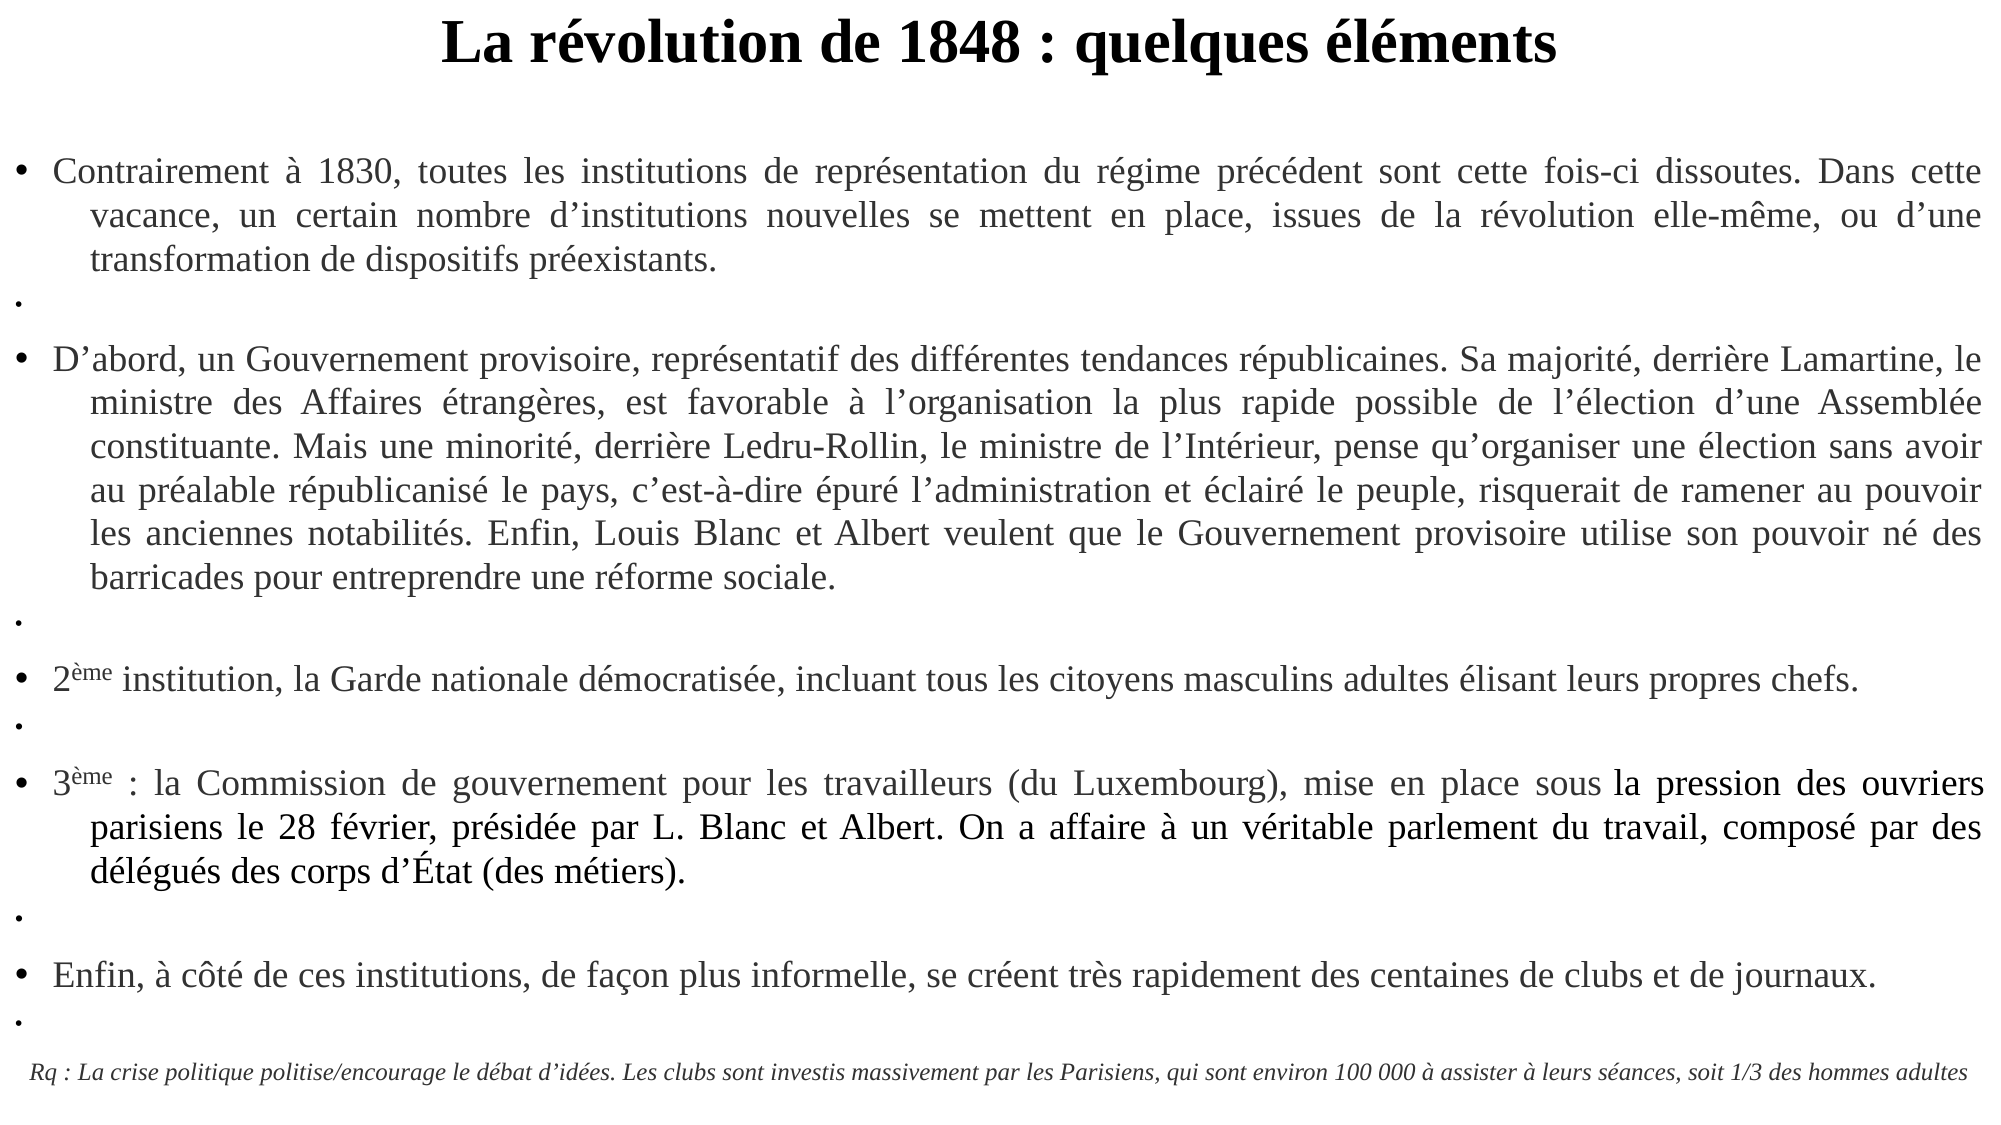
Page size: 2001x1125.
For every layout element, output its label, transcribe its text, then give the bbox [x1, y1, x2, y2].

list Contrairement à 1830, toutes les institutions de représentation du régime précédent sont cette fois-ci dissoutes. Dans cette vacance, un certain nombre d’institutions nouvelles se mettent en place, issues de la révolution elle-même, ou d’une transformation de dispositifs préexistants. D’abord, un Gouvernement provisoire, représentatif des différentes tendances républicaines. Sa majorité, derrière Lamartine, le ministre des Affaires étrangères, est favorable à l’organisation la plus rapide possible de l’élection d’une Assemblée constituante. Mais une minorité, derrière Ledru-Rollin, le ministre de l’Intérieur, pense qu’organiser une élection sans avoir au préalable républicanisé le pays, c’est-à-dire épuré l’administration et éclairé le peuple, risquerait de ramener au pouvoir les anciennes notabilités. Enfin, Louis Blanc et Albert veulent que le Gouvernement provisoire utilise son pouvoir né des barricades pour entreprendre une réforme sociale. 2ème institution, la Garde nationale démocratisée, incluant tous les citoyens masculins adultes élisant leurs propres chefs. 3ème : la Commission de gouvernement pour les travailleurs (du Luxembourg), mise en place sous la pression des ouvriers parisiens le 28 février, présidée par L. Blanc et Albert. On a affaire à un véritable parlement du travail, composé par des délégués des corps d’État (des métiers). Enfin, à côté de ces institutions, de façon plus informelle, se créent très rapidement des centaines de clubs et de journaux. Rq : La crise politique politise/encourage le débat d’idées. Les clubs sont investis massivement par les Parisiens, qui sont environ 100 000 à assister à leurs séances, soit 1/3 des hommes adultes [0, 141, 2000, 1125]
title La révolution de 1848 : quelques éléments [249, 0, 1750, 85]
